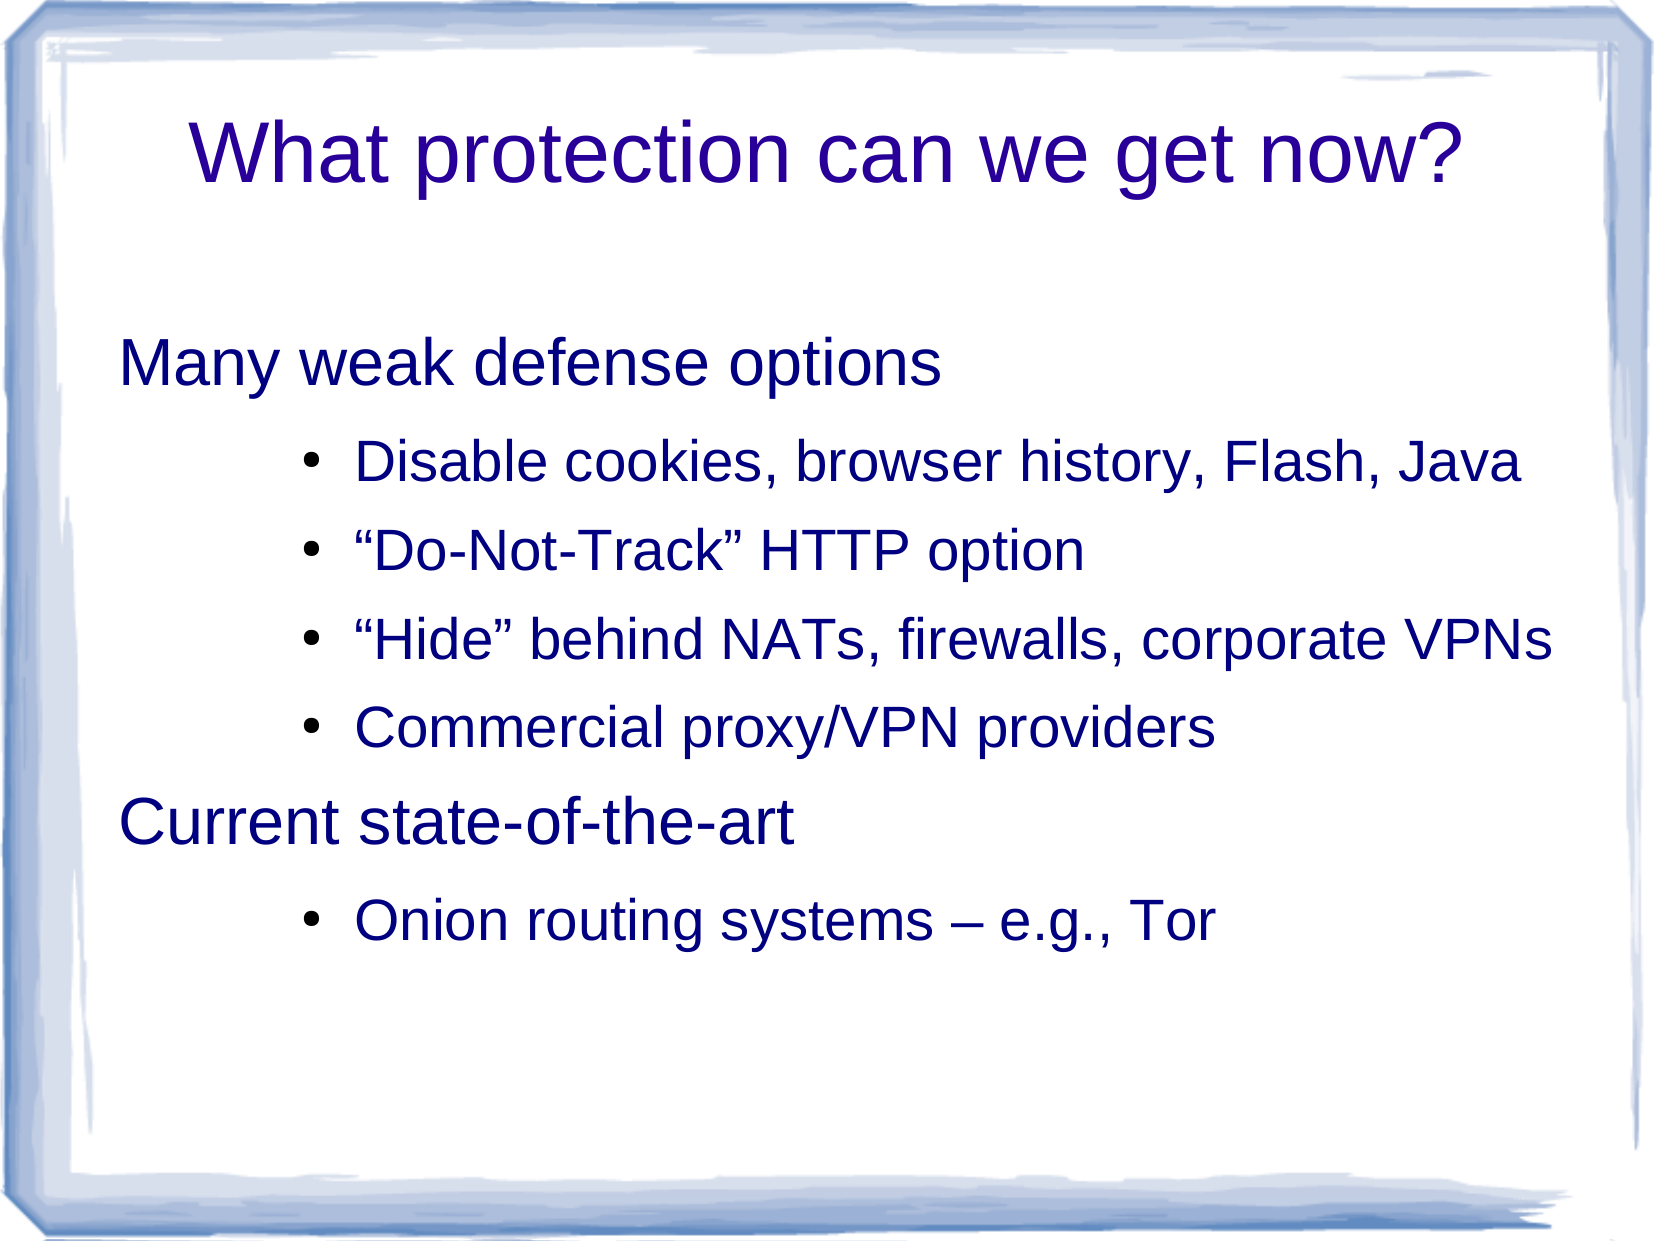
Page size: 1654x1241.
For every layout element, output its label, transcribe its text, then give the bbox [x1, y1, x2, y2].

picture [0, 0, 1654, 1241]
list Many weak defense options Disable cookies, browser history, Flash, Java “Do-Not-Track” HTTP option “Hide” behind NATs, firewalls, corporate VPNs Commercial proxy/VPN providers Current state-of-the-art Onion routing systems – e.g., Tor [118, 324, 1571, 1042]
title What protection can we get now? [82, 49, 1571, 257]
